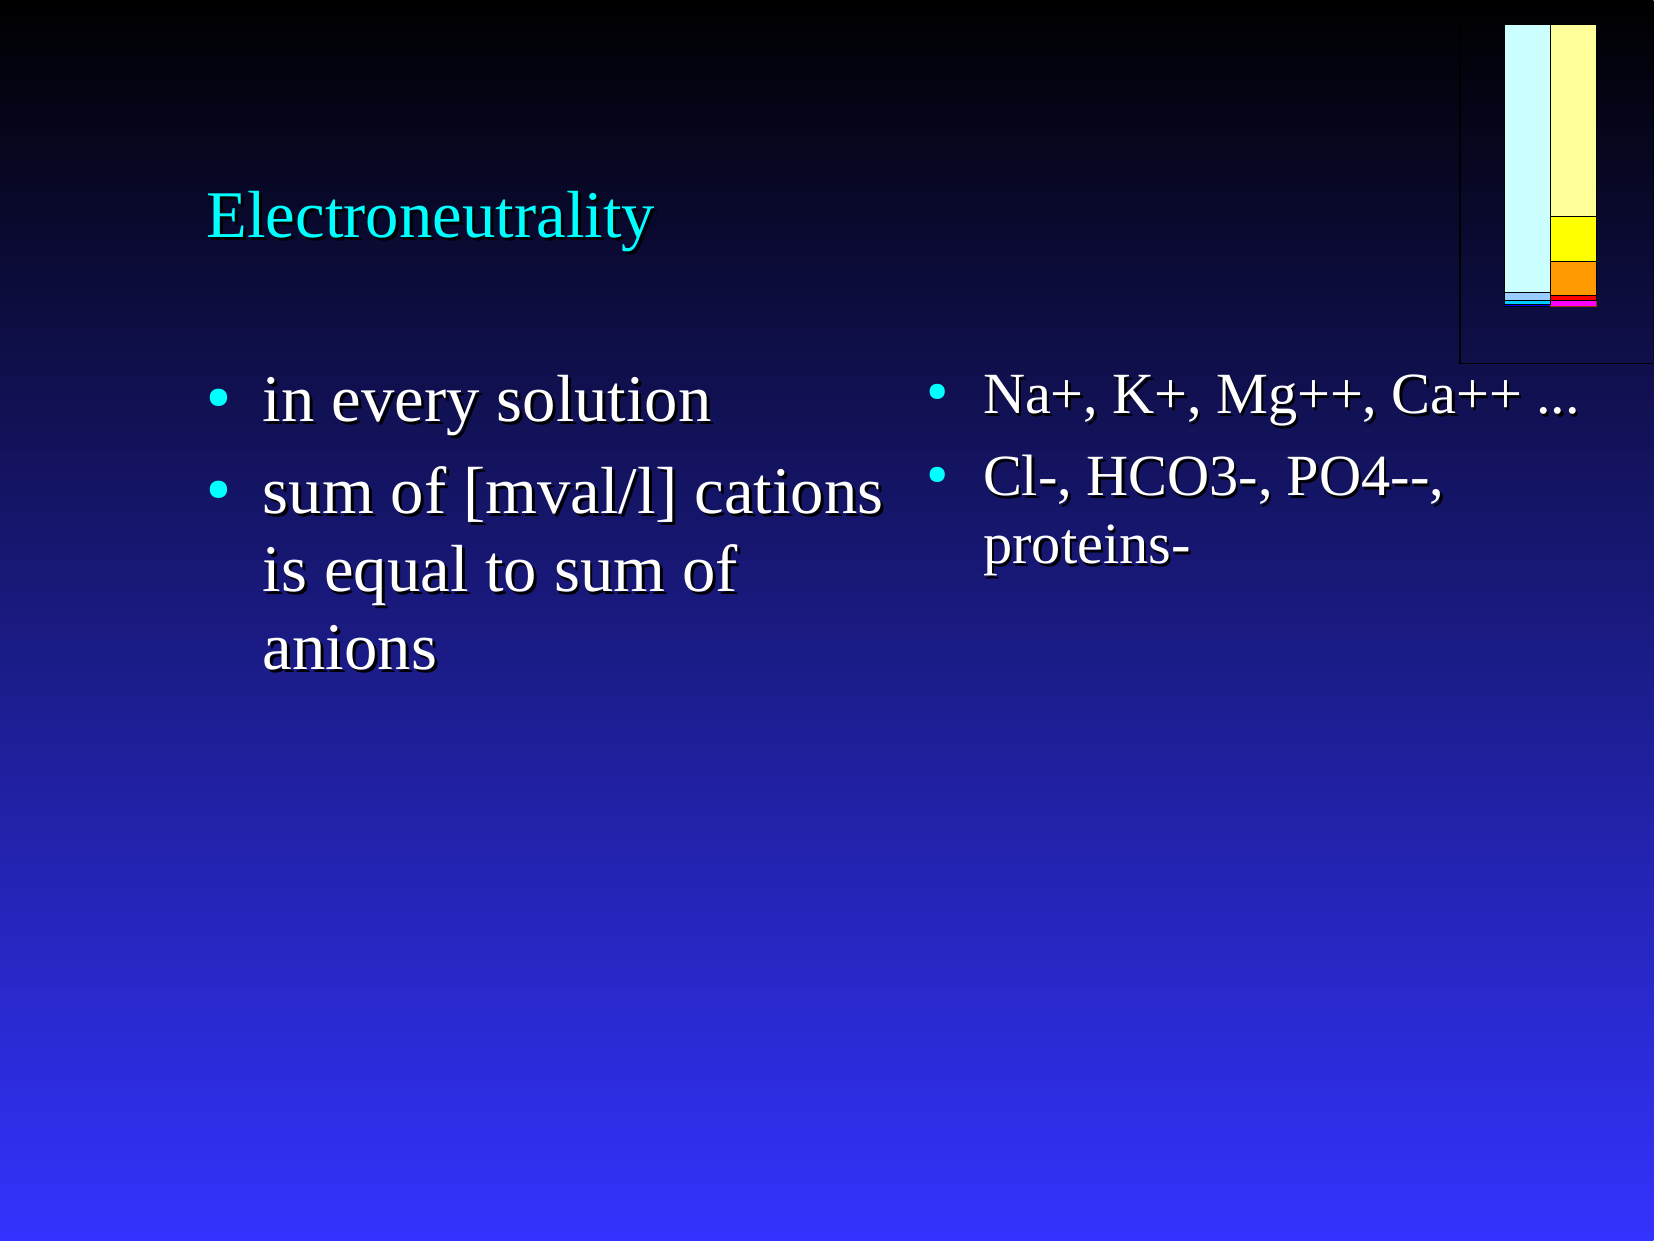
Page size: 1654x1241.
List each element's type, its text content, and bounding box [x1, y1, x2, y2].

chart [1500, 16, 1616, 337]
list in every solution sum of [mval/l] cations is equal to sum of anions [206, 358, 893, 1103]
list Na+, K+, Mg++, Ca++ ... Cl-, HCO3-, PO4--, proteins- [926, 358, 1613, 1103]
title Electroneutrality [206, 110, 1460, 317]
text_box [1460, 0, 1654, 364]
